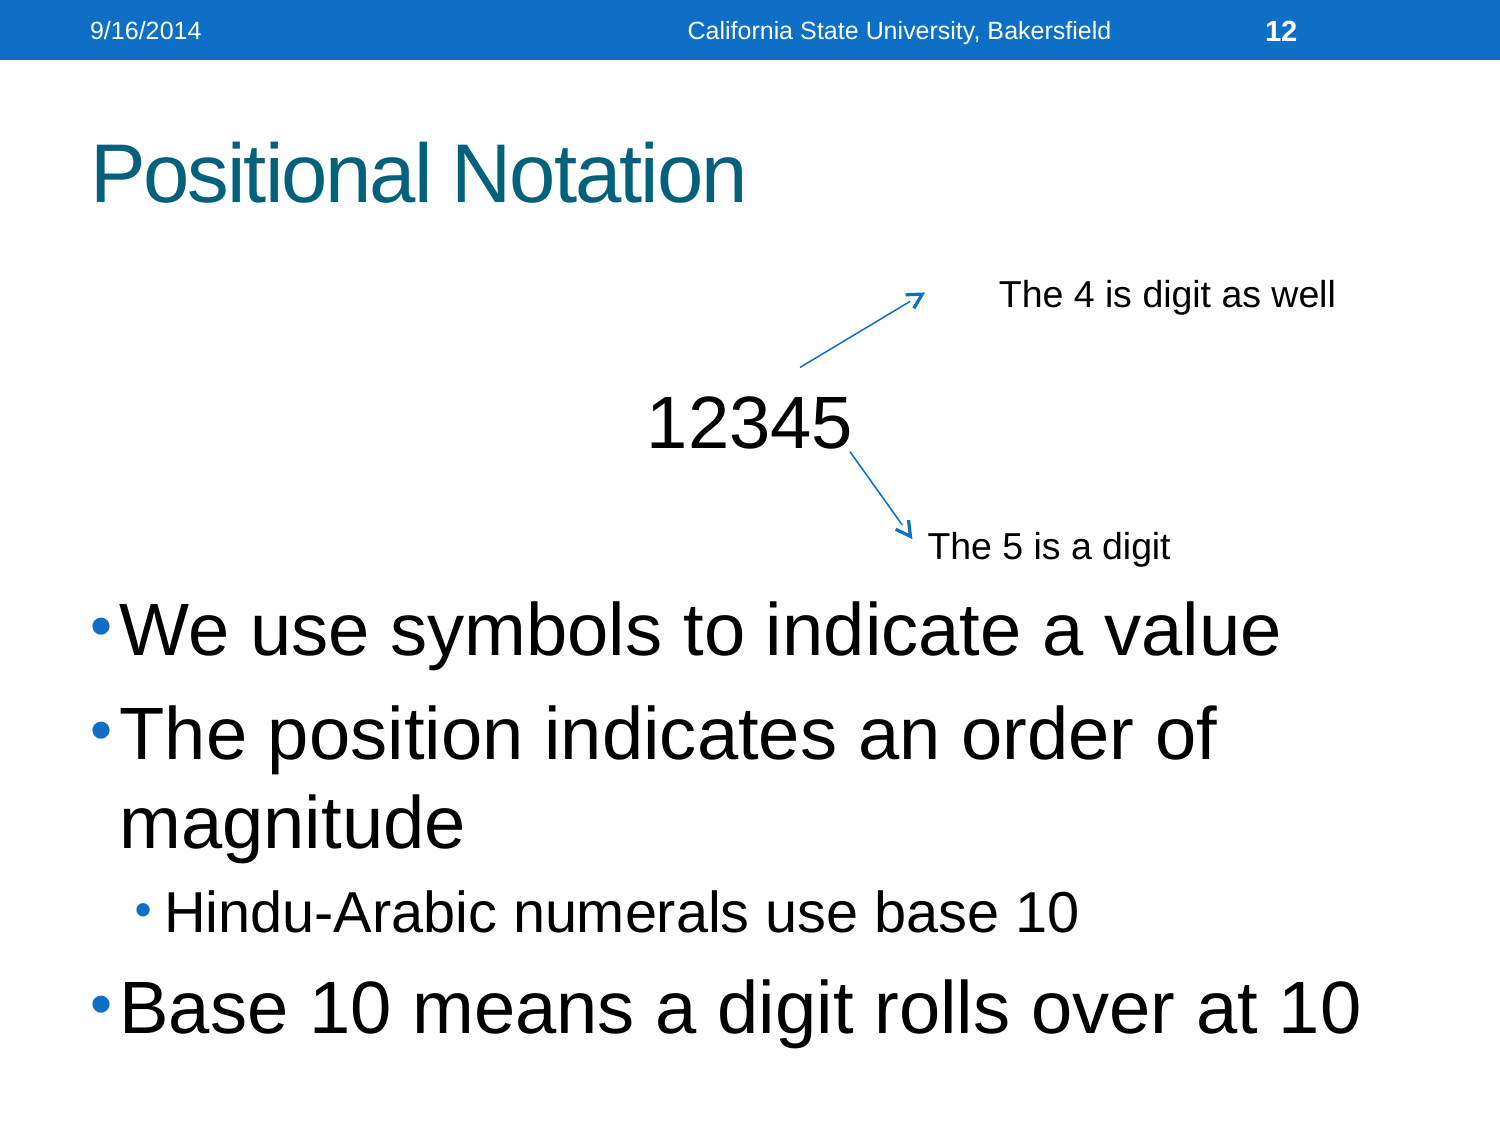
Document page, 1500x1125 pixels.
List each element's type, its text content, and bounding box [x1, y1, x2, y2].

slide_number 9/16/2014 [75, 3, 550, 57]
text_box The 5 is a digit [912, 514, 1186, 575]
title Positional Notation [75, 87, 1425, 250]
list 12345 We use symbols to indicate a value The position indicates an order of magnitude Hindu-Arabic numerals use base 10 Base 10 means a digit rolls over at 10 [75, 262, 1425, 1063]
slide_number <number> [1250, 3, 1425, 57]
text_box The 4 is digit as well [984, 262, 1351, 323]
footer California State University, Bakersfield [562, 3, 1238, 57]
